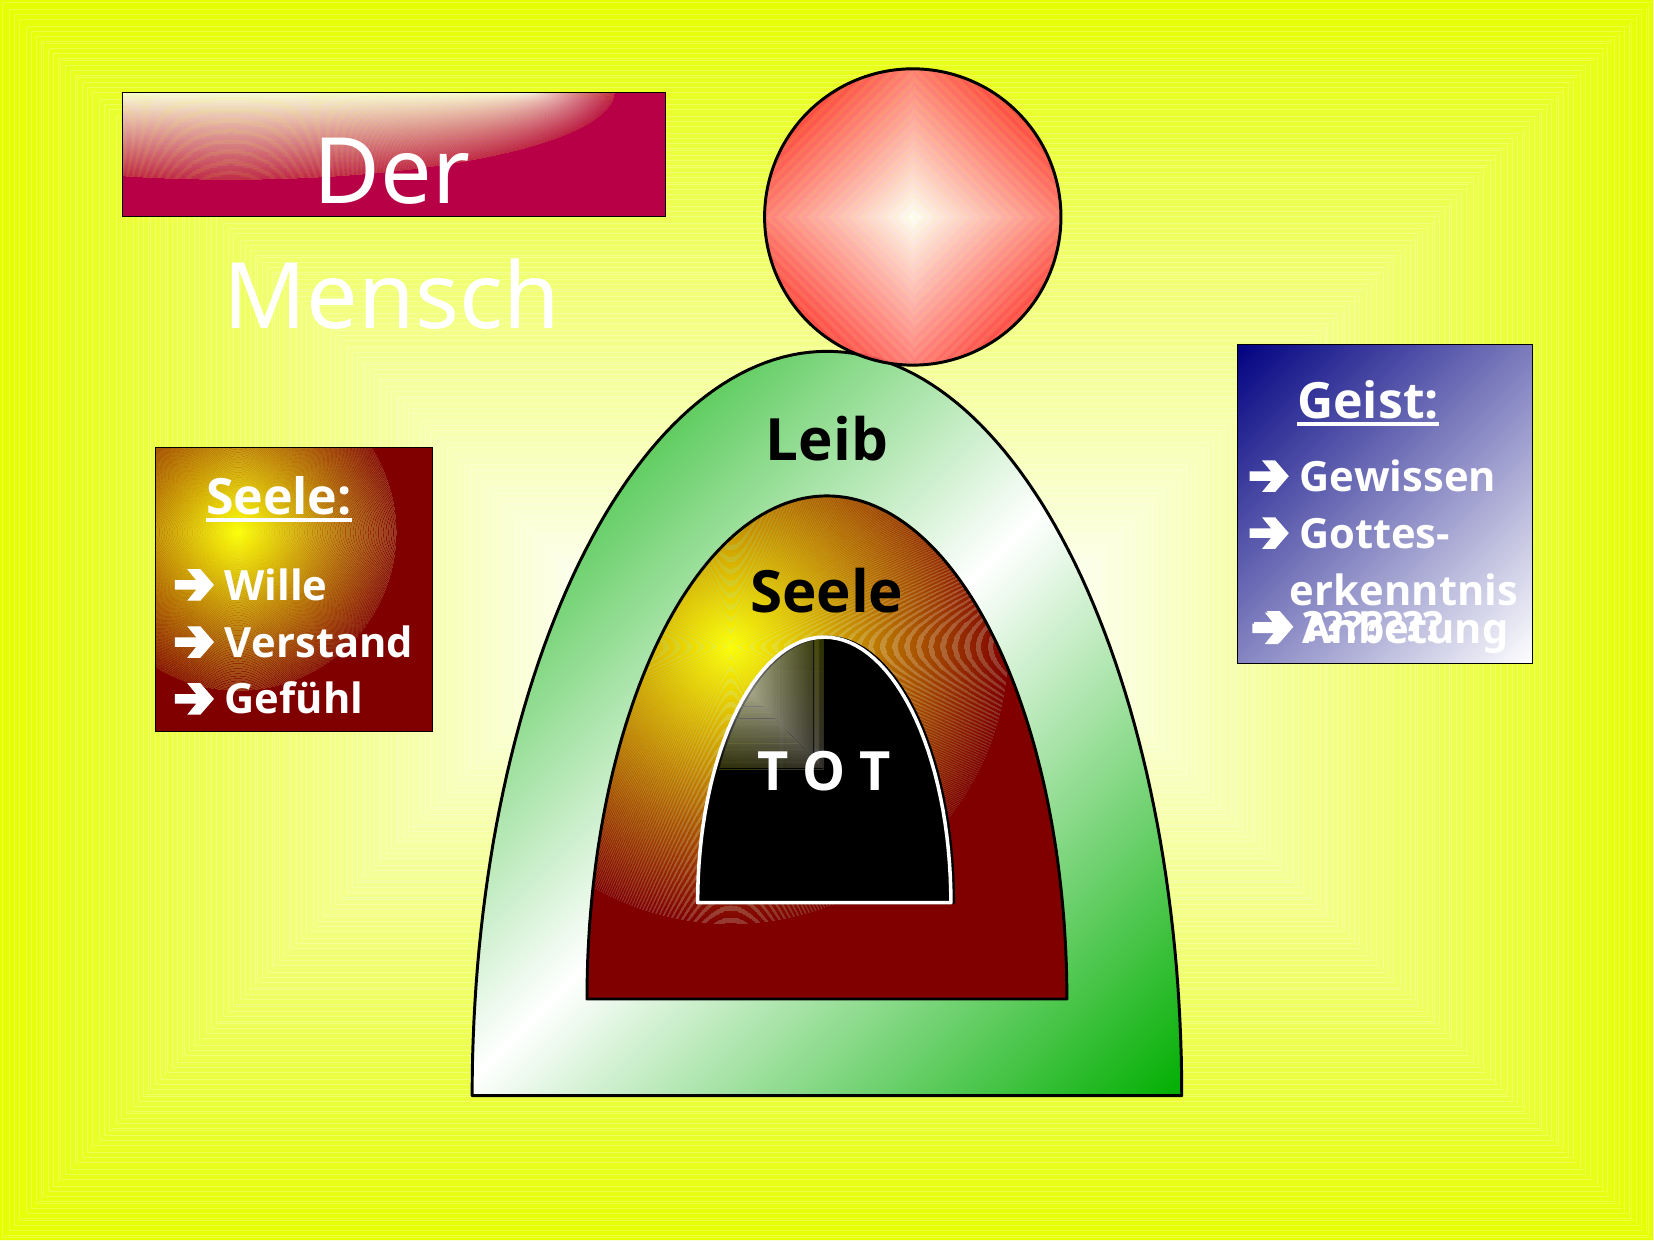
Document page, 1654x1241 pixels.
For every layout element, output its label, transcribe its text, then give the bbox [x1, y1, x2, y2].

text_box T O T [697, 637, 951, 903]
text_box [155, 447, 433, 732]
text_box Seele [723, 549, 931, 625]
text_box Der Mensch [136, 105, 648, 206]
text_box [472, 68, 1182, 1096]
text_box  ??????? [1251, 597, 1523, 648]
text_box [1237, 344, 1533, 664]
text_box  Wille  Verstand  Gefühl [172, 555, 410, 707]
text_box Seele: [206, 461, 387, 522]
text_box Leib [764, 398, 889, 474]
text_box Geist: [1297, 365, 1473, 426]
text_box [122, 92, 666, 217]
text_box  Gewissen  Gottes- erkenntnis [1246, 446, 1521, 598]
